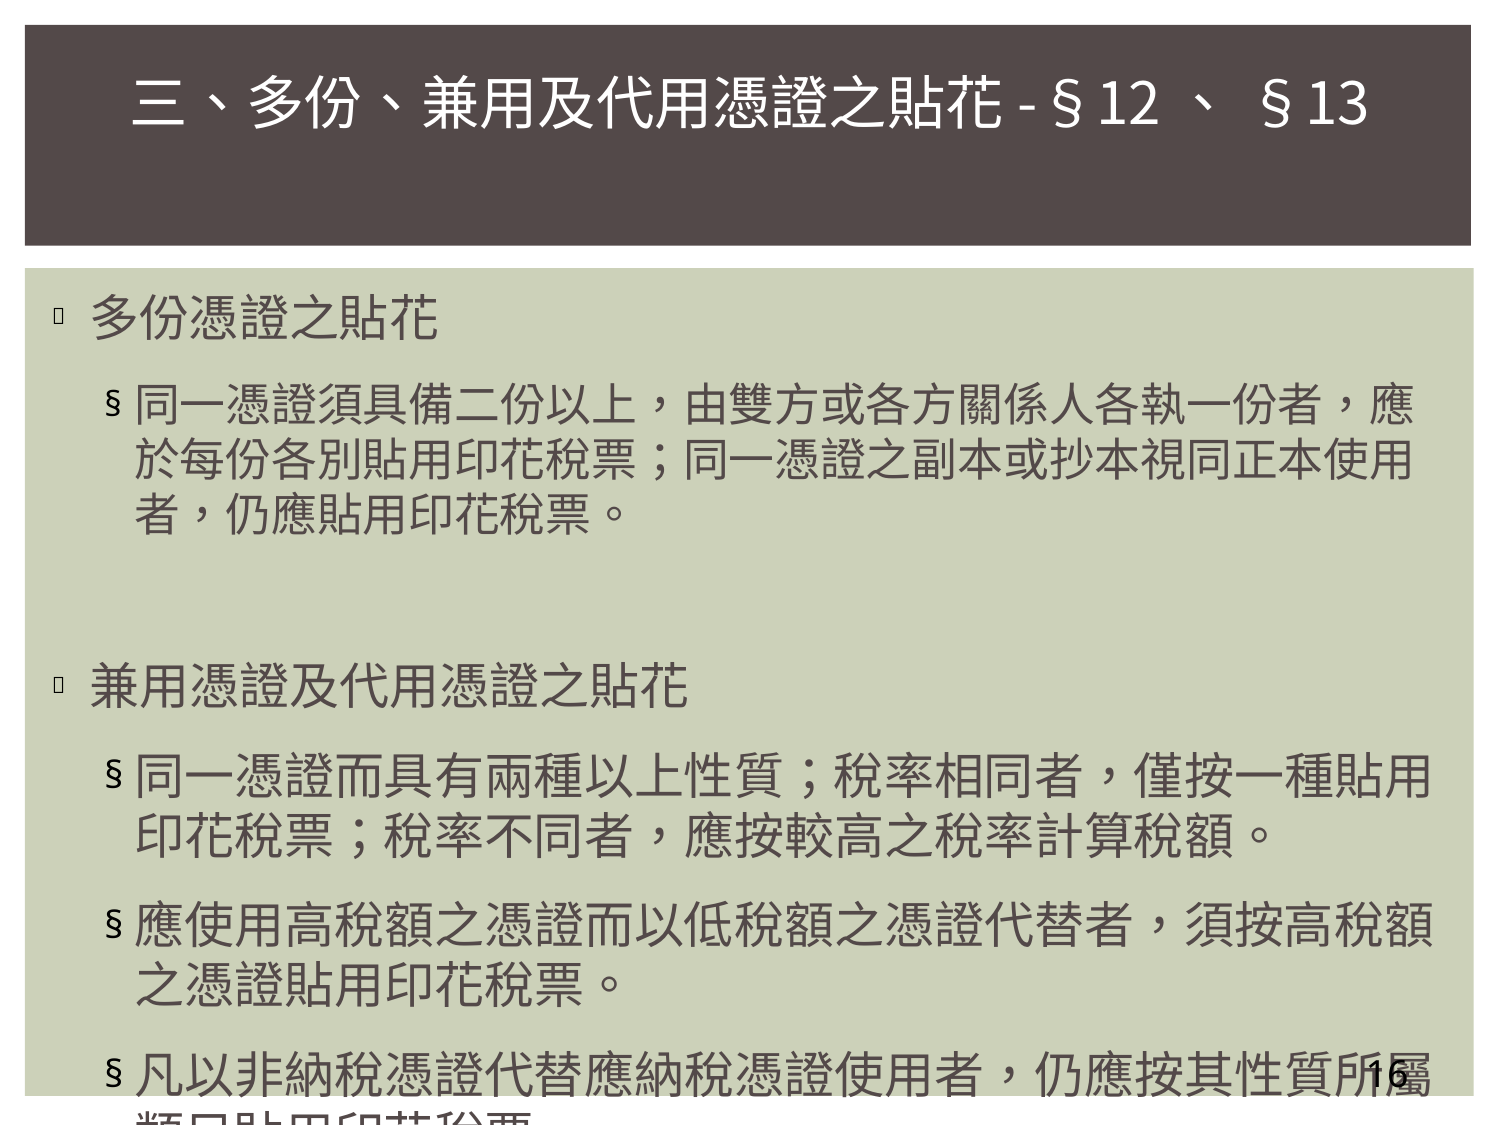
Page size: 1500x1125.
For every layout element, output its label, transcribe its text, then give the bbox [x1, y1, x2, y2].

title 三、多份、兼用及代用憑證之貼花-§12、§13 [62, 58, 1438, 232]
slide_number <編號> [1350, 1042, 1447, 1088]
list 多份憑證之貼花 同一憑證須具備二份以上，由雙方或各方關係人各執一份者，應於每份各別貼用印花稅票；同一憑證之副本或抄本視同正本使用者，仍應貼用印花稅票。 兼用憑證及代用憑證之貼花 同一憑證而具有兩種以上性質；稅率相同者，僅按一種貼用印花稅票；稅率不同者，應按較高之稅率計算稅額。 應使用高稅額之憑證而以低稅額之憑證代替者，須按高稅額之憑證貼用印花稅票。 凡以非納稅憑證代替應納稅憑證使用者，仍應按其性質所屬類目貼用印花稅票。 [29, 278, 1459, 1083]
